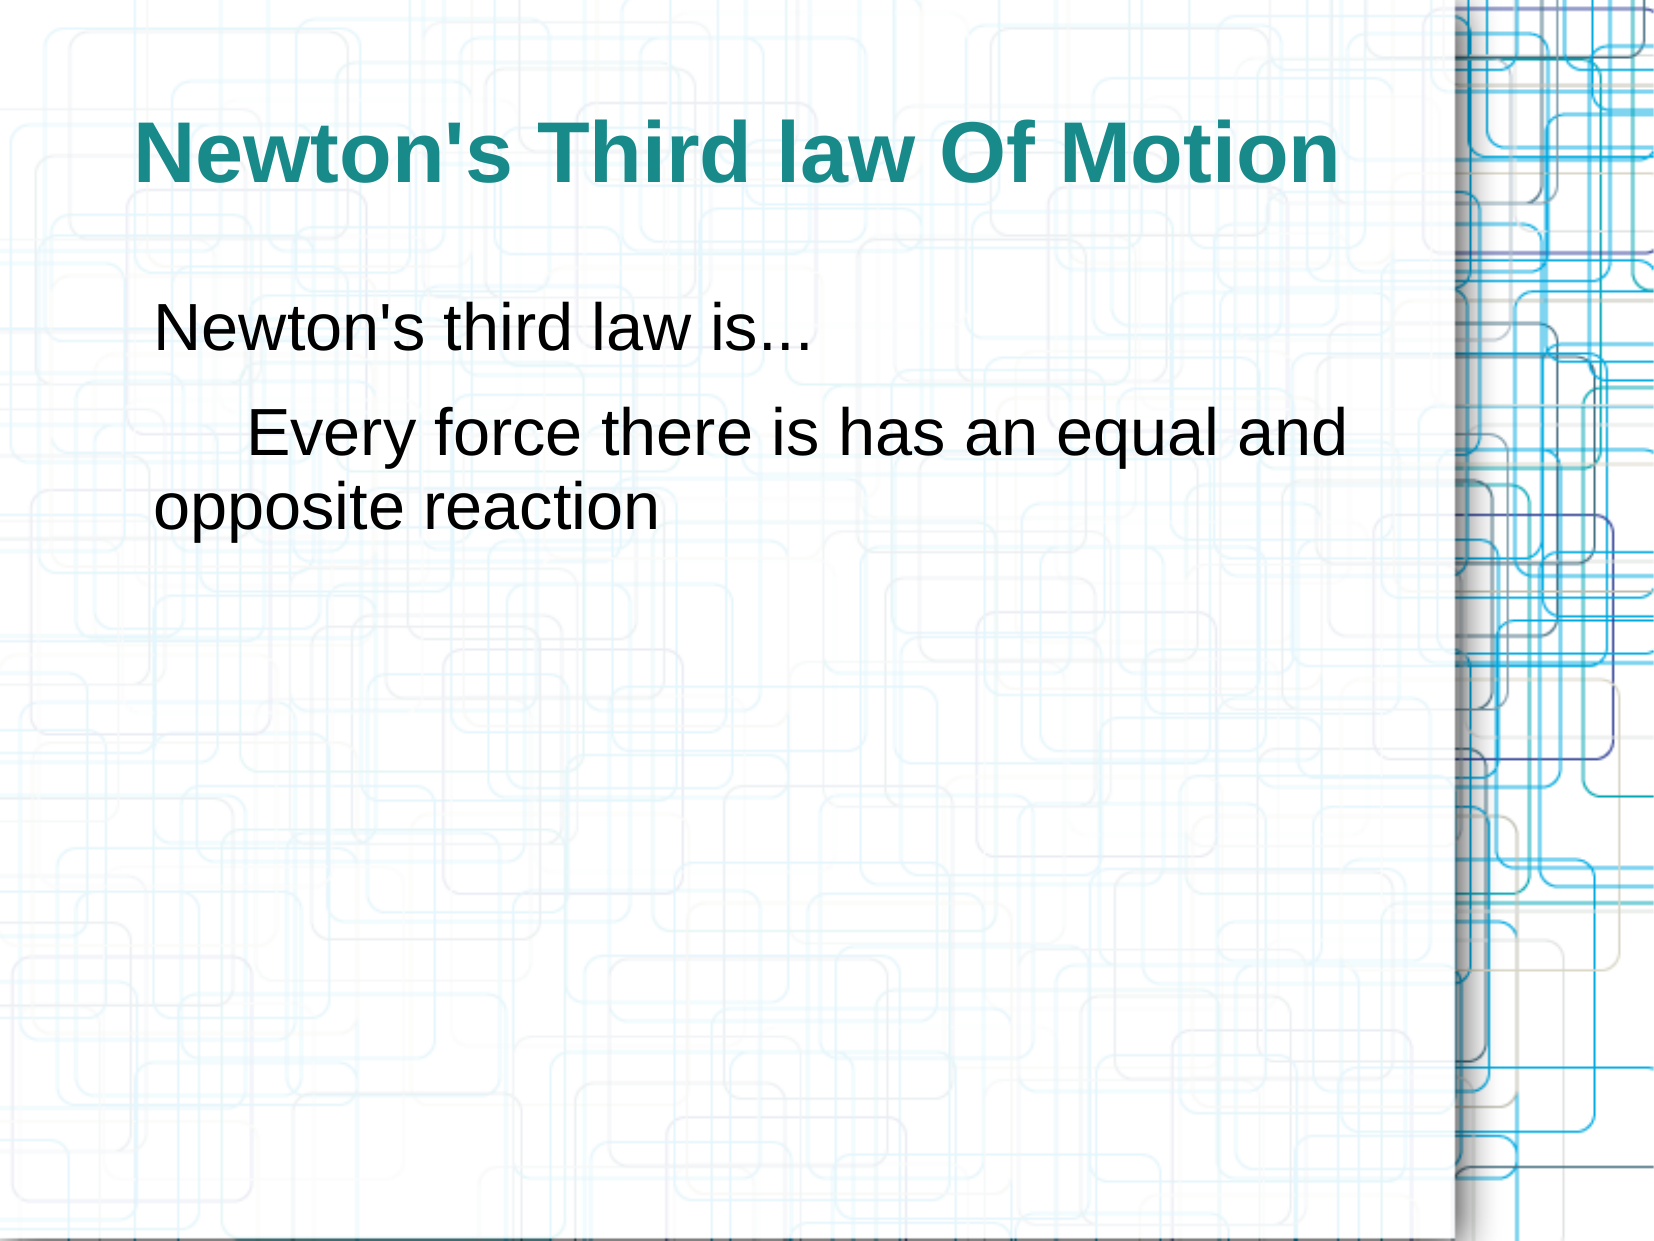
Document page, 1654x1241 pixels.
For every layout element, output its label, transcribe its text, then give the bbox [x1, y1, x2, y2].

list Newton's third law is... Every force there is has an equal and opposite reaction [82, 290, 1418, 1109]
picture [0, 0, 1654, 1241]
title Newton's Third law Of Motion [59, 49, 1418, 257]
